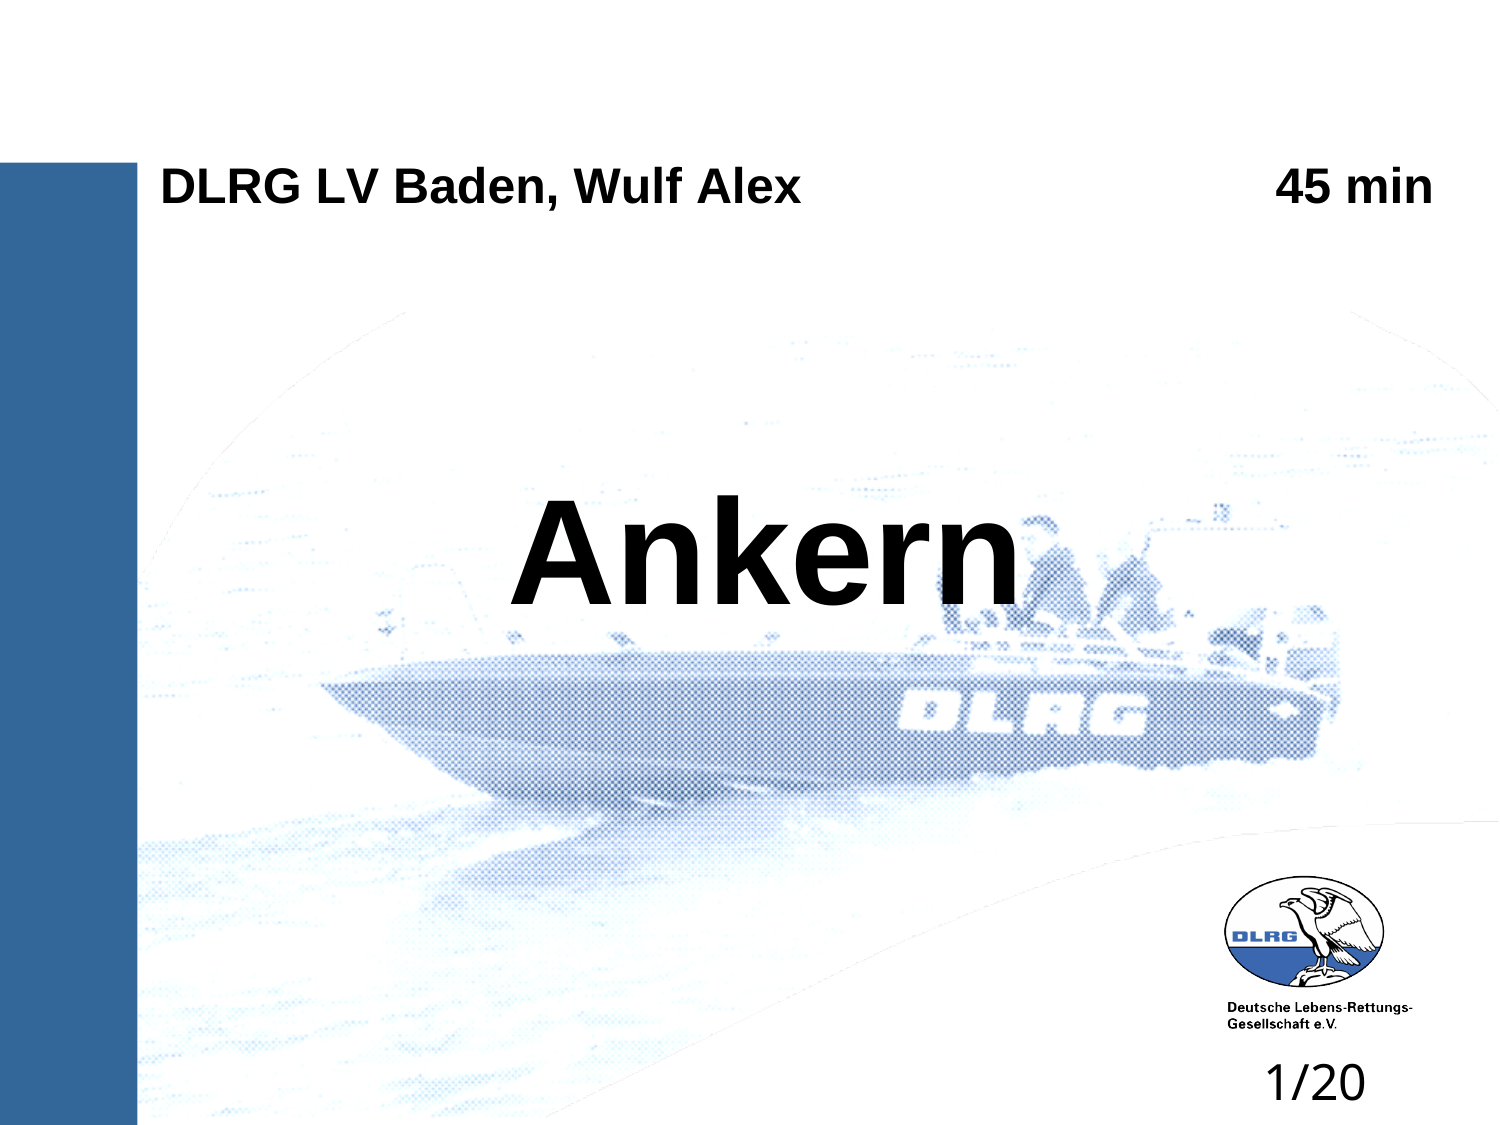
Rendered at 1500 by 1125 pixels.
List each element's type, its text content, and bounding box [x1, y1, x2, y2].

title Ankern [492, 460, 1077, 651]
text_box DLRG LV Baden, Wulf Alex 45 min [145, 162, 1446, 237]
text_box <Nummer>/20 [1248, 1055, 1500, 1125]
picture [138, 311, 1499, 1118]
